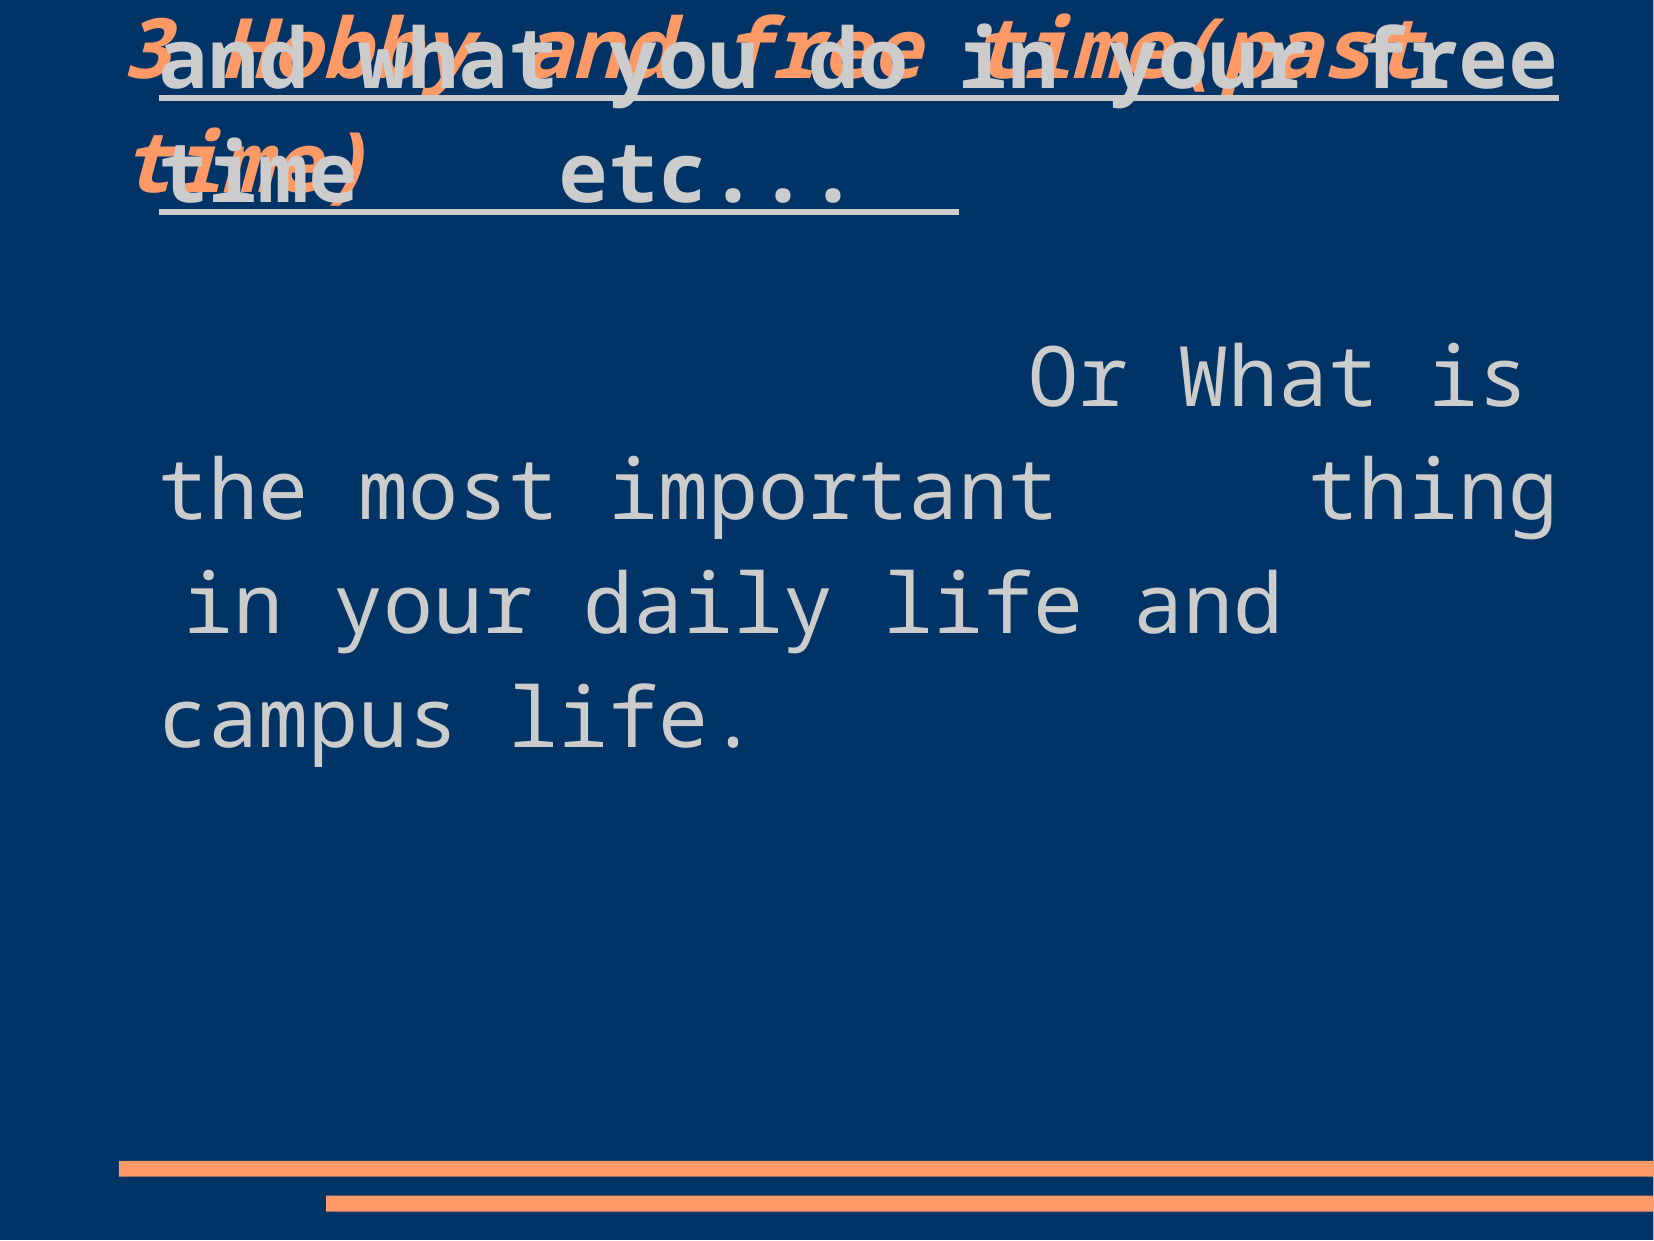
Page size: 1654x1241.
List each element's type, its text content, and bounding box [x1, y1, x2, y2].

title 3 Hobby and free time(past time) [121, 29, 1534, 178]
subtitle Let's talk about own hobby and what you do in your free time etc... Or What is the most important thing in your daily life and campus life. [121, 236, 1561, 1241]
